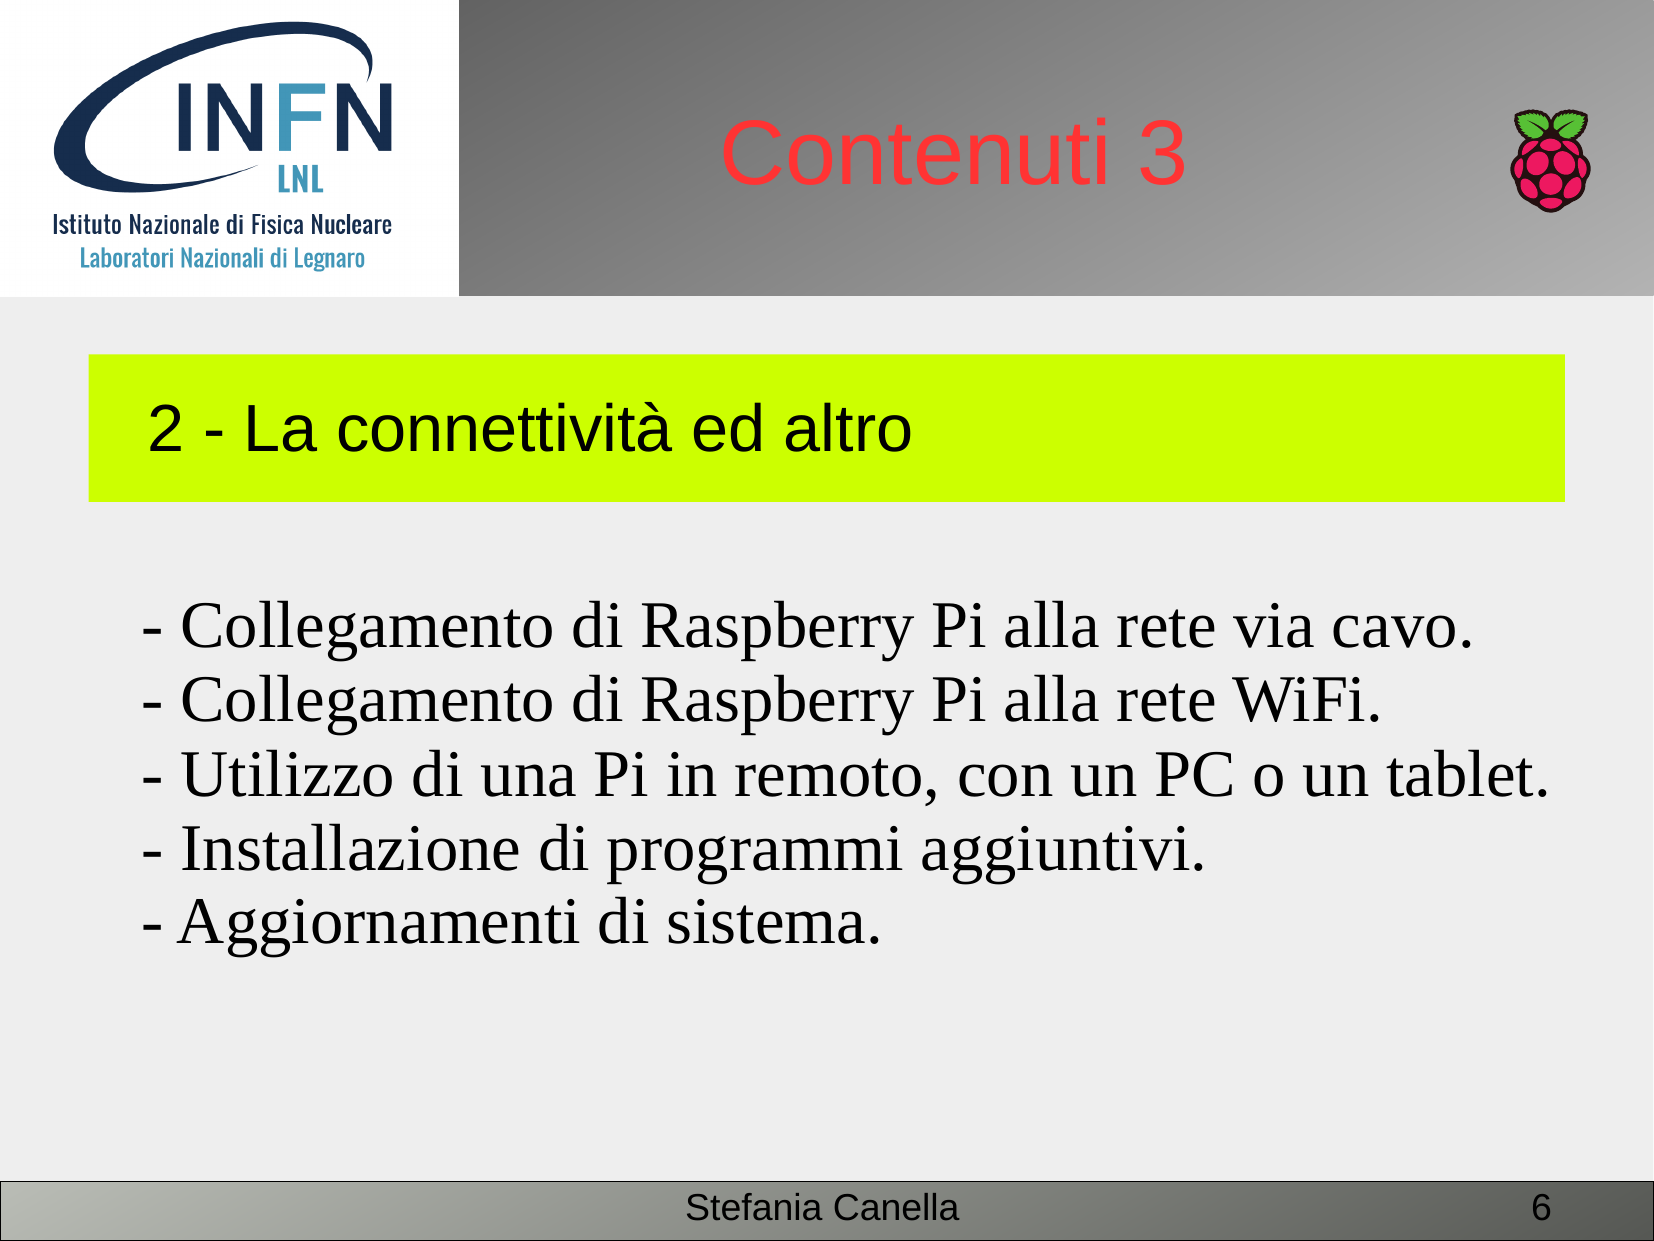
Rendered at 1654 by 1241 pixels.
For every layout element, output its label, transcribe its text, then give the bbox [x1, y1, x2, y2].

text_box [0, 1181, 670, 1241]
text_box [459, 0, 1654, 296]
text_box Stefania Canella [670, 1178, 984, 1241]
subtitle - Collegamento di Raspberry Pi alla rete via cavo. - Collegamento di Raspberry Pi alla rete WiFi. - Utilizzo di una Pi in remoto, con un PC o un tablet. - Installazione di programmi aggiuntivi. - Aggiornamenti di sistema. [82, 290, 1571, 1109]
text_box 34 [1516, 1178, 1654, 1241]
text_box 2 - La connettività ed altro [88, 354, 1565, 502]
title Contenuti 3 [459, 49, 1571, 257]
picture [0, 0, 459, 297]
text_box [984, 1181, 1516, 1241]
